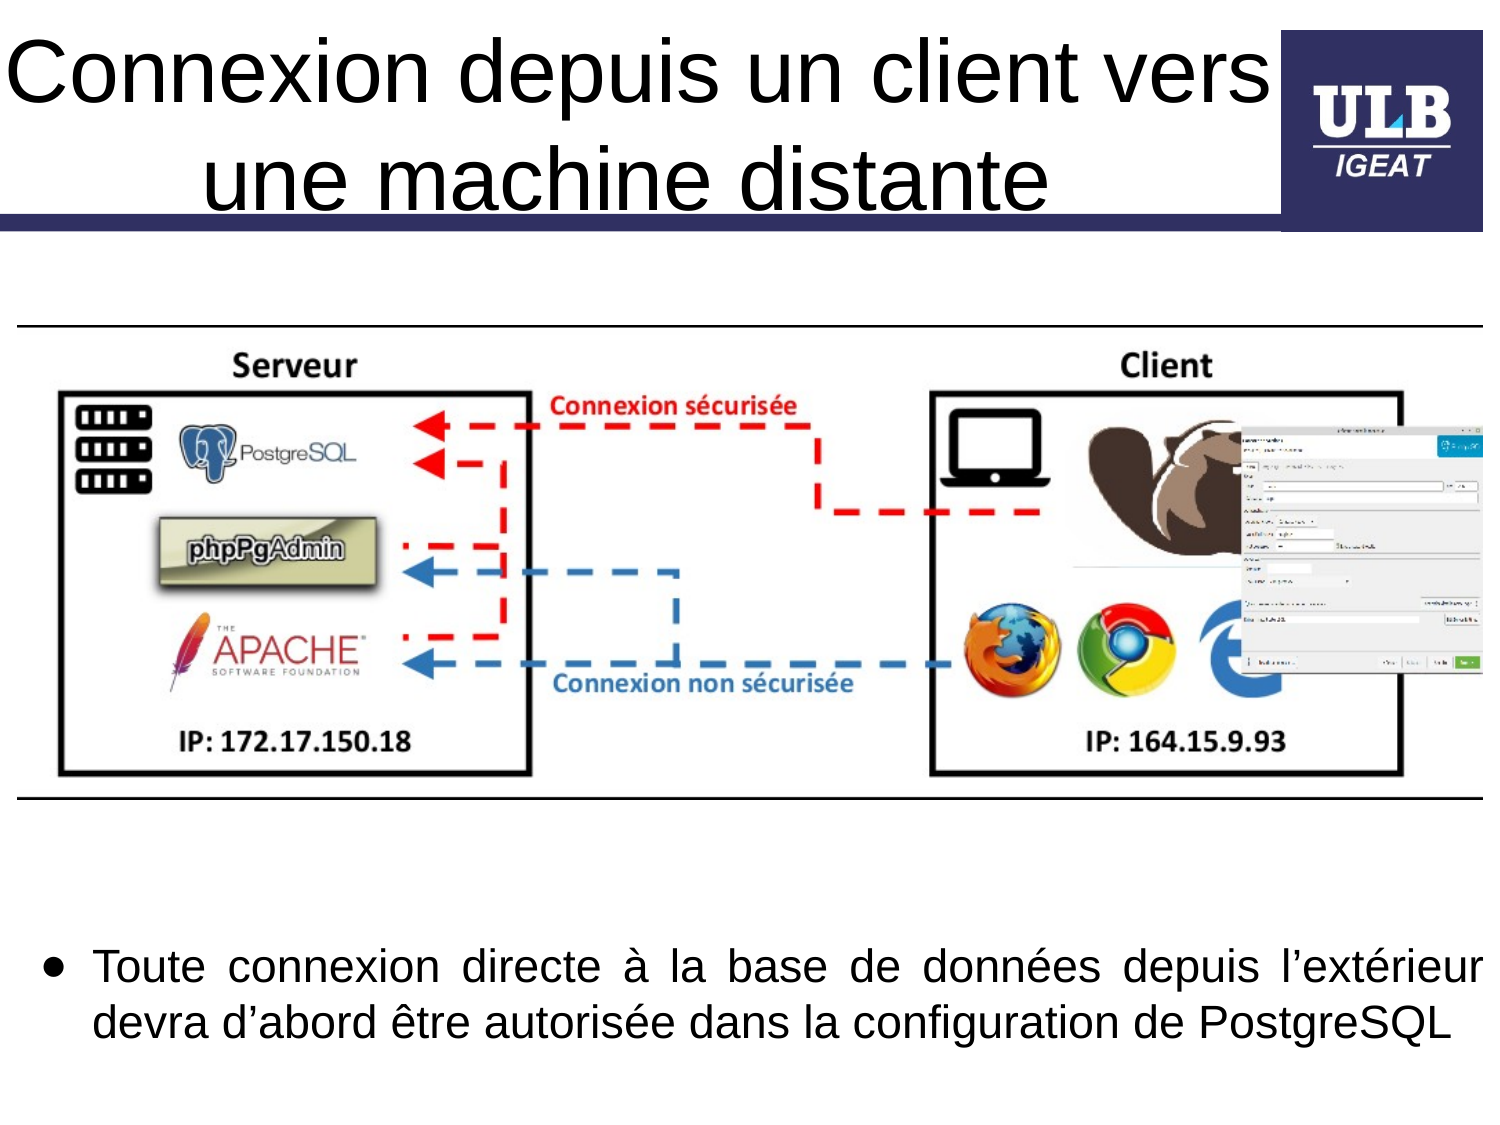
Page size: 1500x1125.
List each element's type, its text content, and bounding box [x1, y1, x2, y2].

text_box Connexion depuis un client vers une machine distante [0, 49, 1278, 192]
picture [17, 325, 1483, 800]
text_box Toute connexion directe à la base de données depuis l’extérieur devra d’abord être autorisée dans la configuration de PostgreSQL [39, 263, 1487, 1070]
picture [1281, 30, 1483, 232]
picture [1442, 441, 1449, 451]
picture [1459, 444, 1479, 449]
